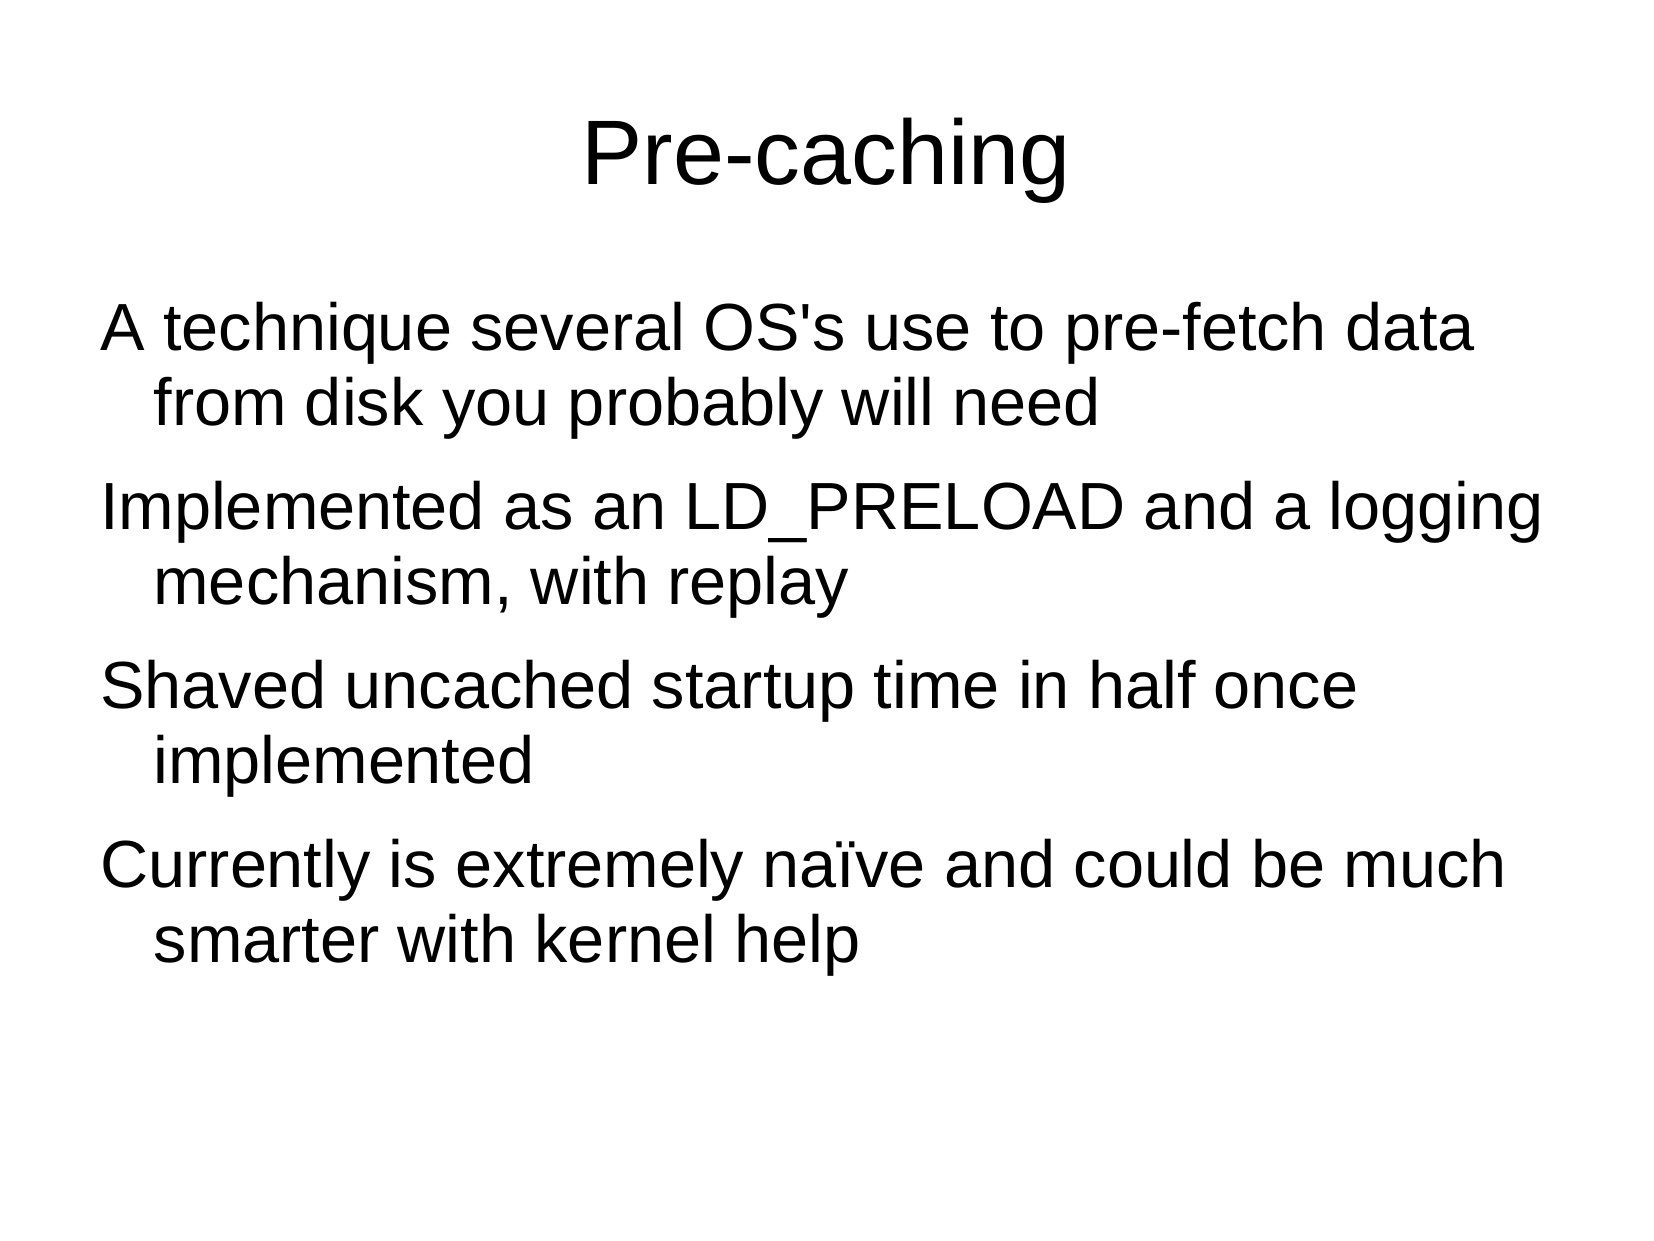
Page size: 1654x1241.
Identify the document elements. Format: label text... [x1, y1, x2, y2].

list A technique several OS's use to pre-fetch data from disk you probably will need Implemented as an LD_PRELOAD and a logging mechanism, with replay Shaved uncached startup time in half once implemented Currently is extremely naïve and could be much smarter with kernel help [82, 290, 1571, 1095]
title Pre-caching [82, 49, 1571, 257]
